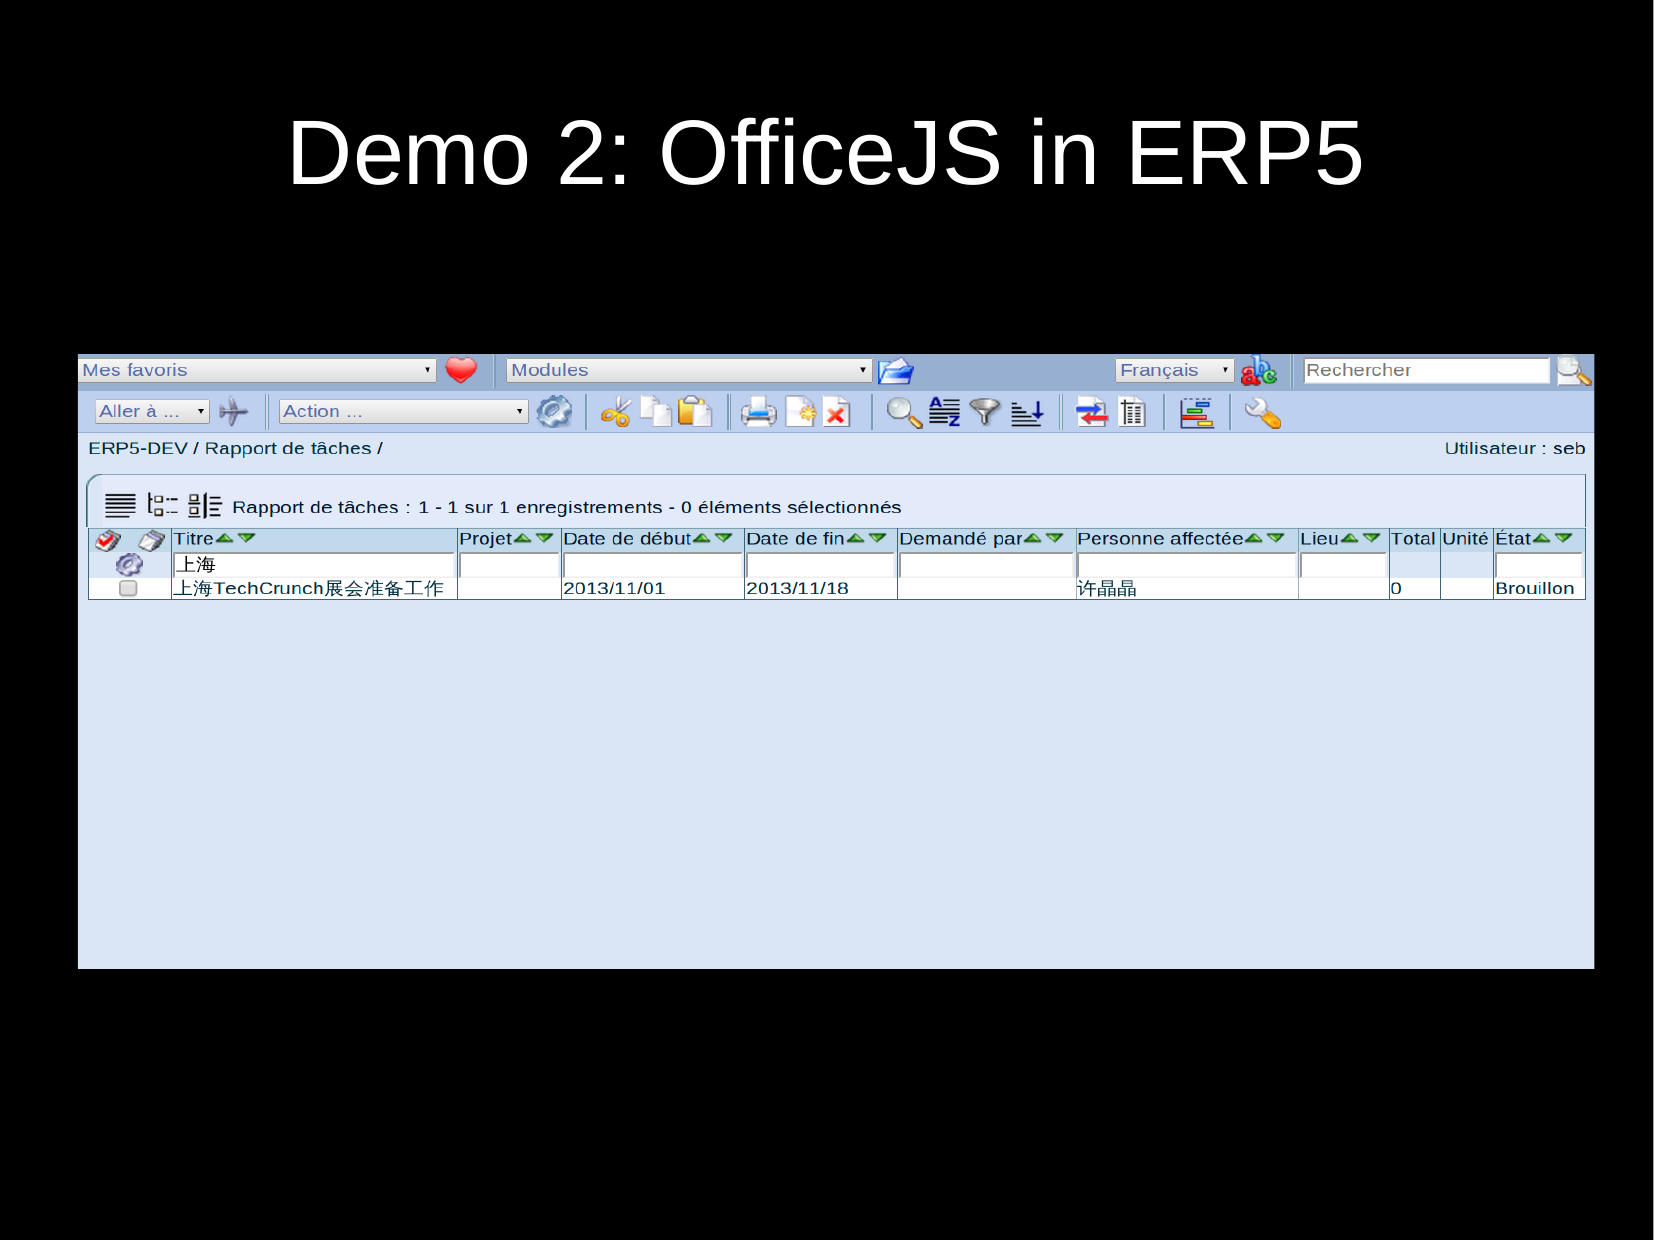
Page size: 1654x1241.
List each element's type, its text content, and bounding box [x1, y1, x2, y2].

title Demo 2: OfficeJS in ERP5 [82, 49, 1571, 257]
picture [77, 354, 1595, 969]
